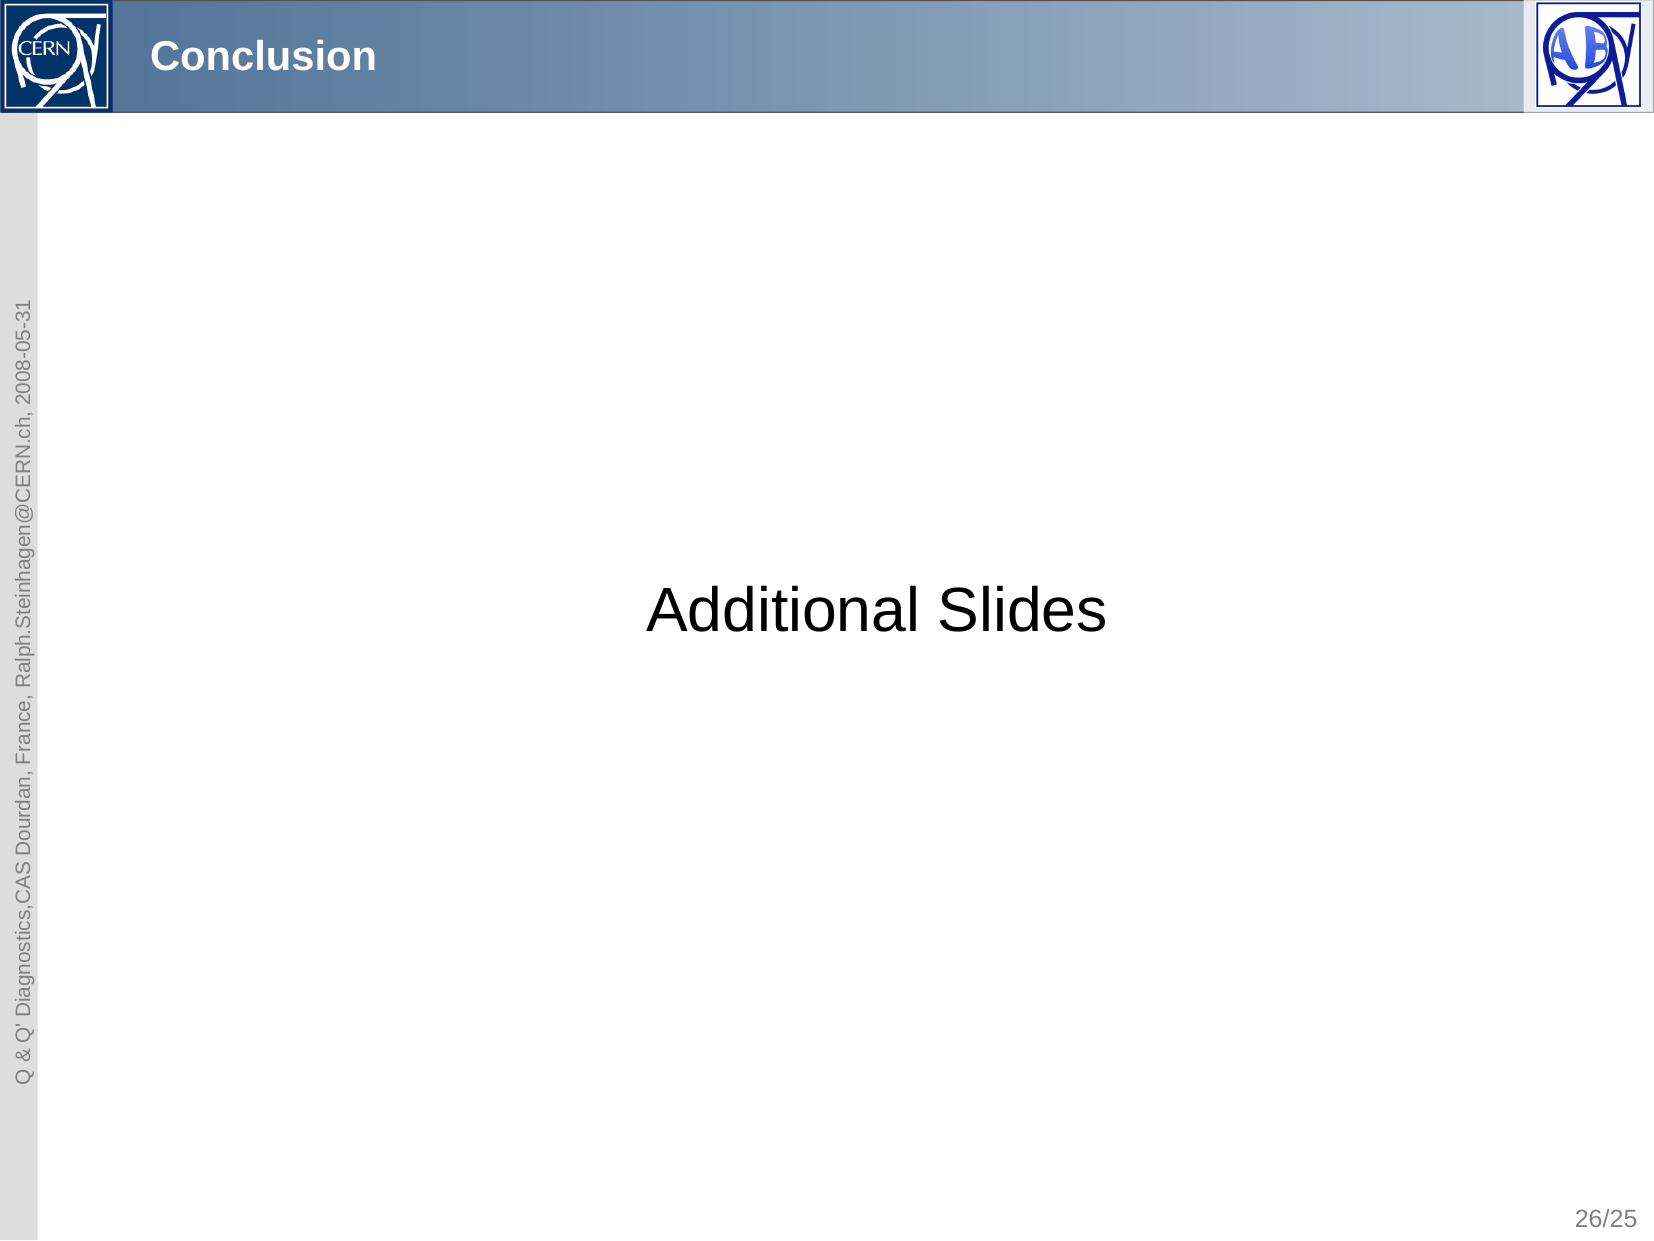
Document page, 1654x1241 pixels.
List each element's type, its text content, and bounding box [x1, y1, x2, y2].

picture [1535, 1, 1642, 108]
title Conclusion [150, 0, 1514, 113]
subtitle Additional Slides [87, 145, 1593, 1168]
picture [0, 0, 113, 113]
